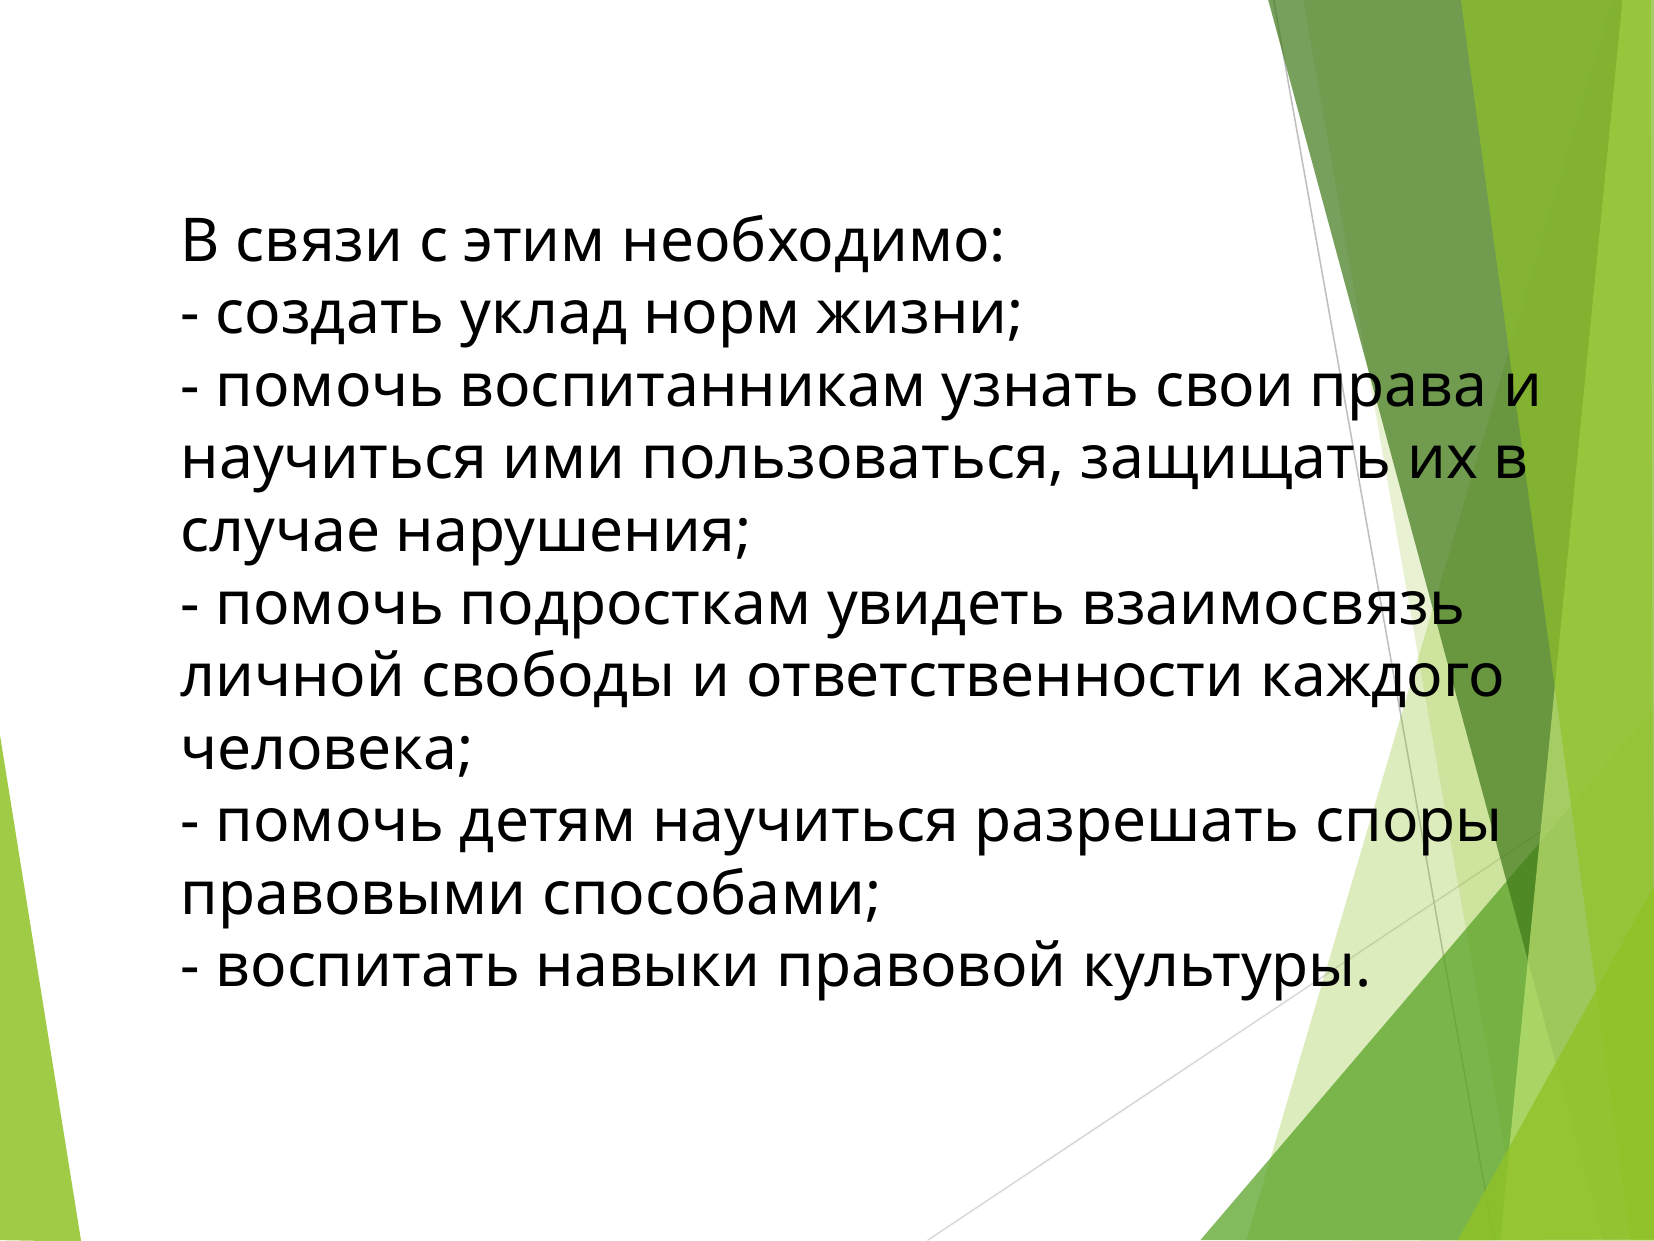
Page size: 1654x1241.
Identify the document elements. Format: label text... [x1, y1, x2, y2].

title В связи с этим необходимо: - создать уклад норм жизни; - помочь воспитанникам узнать свои права и научиться ими пользоваться, защищать их в случае нарушения; - помочь подросткам увидеть взаимосвязь личной свободы и ответственности каждого человека; - помочь детям научиться разрешать споры правовыми способами; - воспитать навыки правовой культуры. [165, 135, 1654, 1241]
